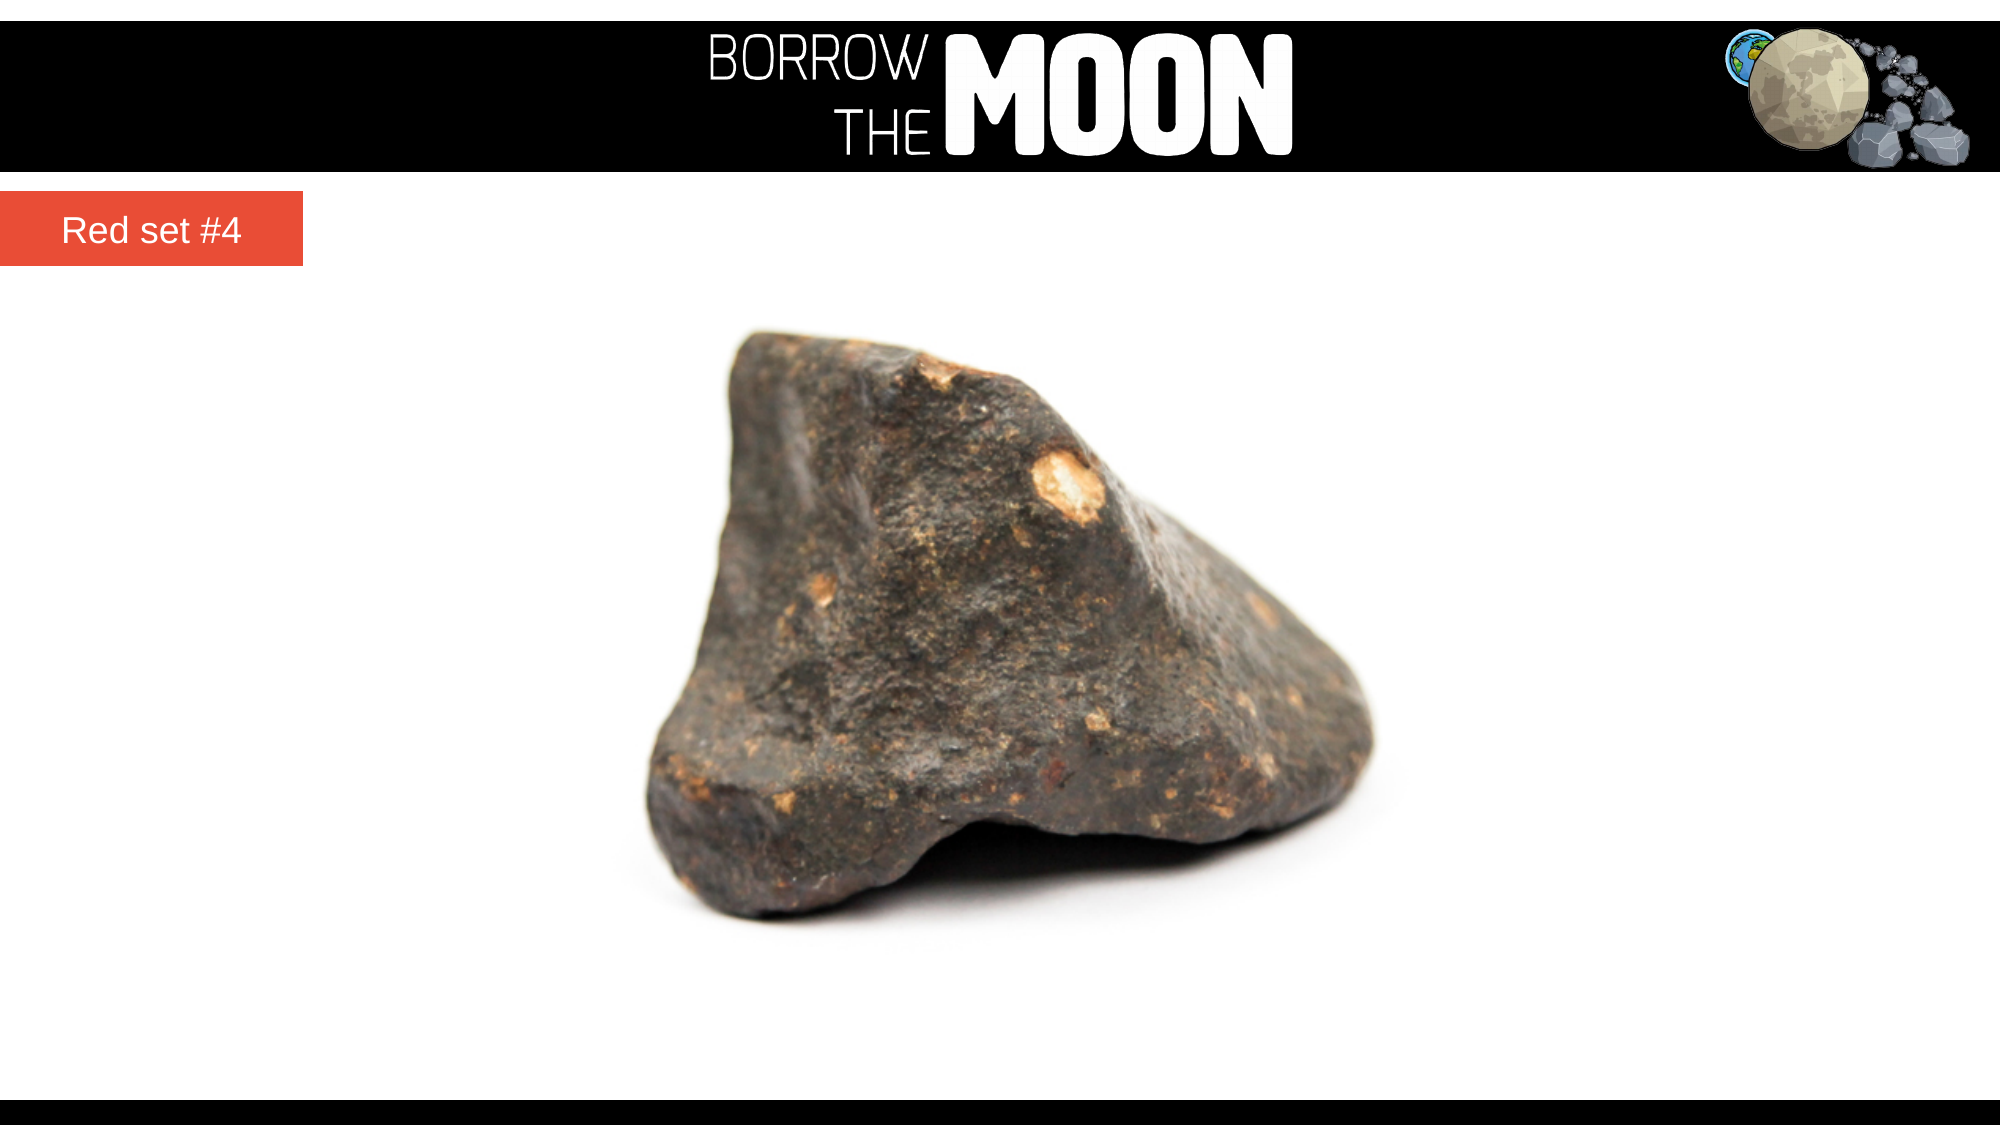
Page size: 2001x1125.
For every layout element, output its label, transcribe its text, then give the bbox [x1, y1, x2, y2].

picture [332, 190, 1668, 1081]
text_box Red set #4 [0, 191, 303, 266]
